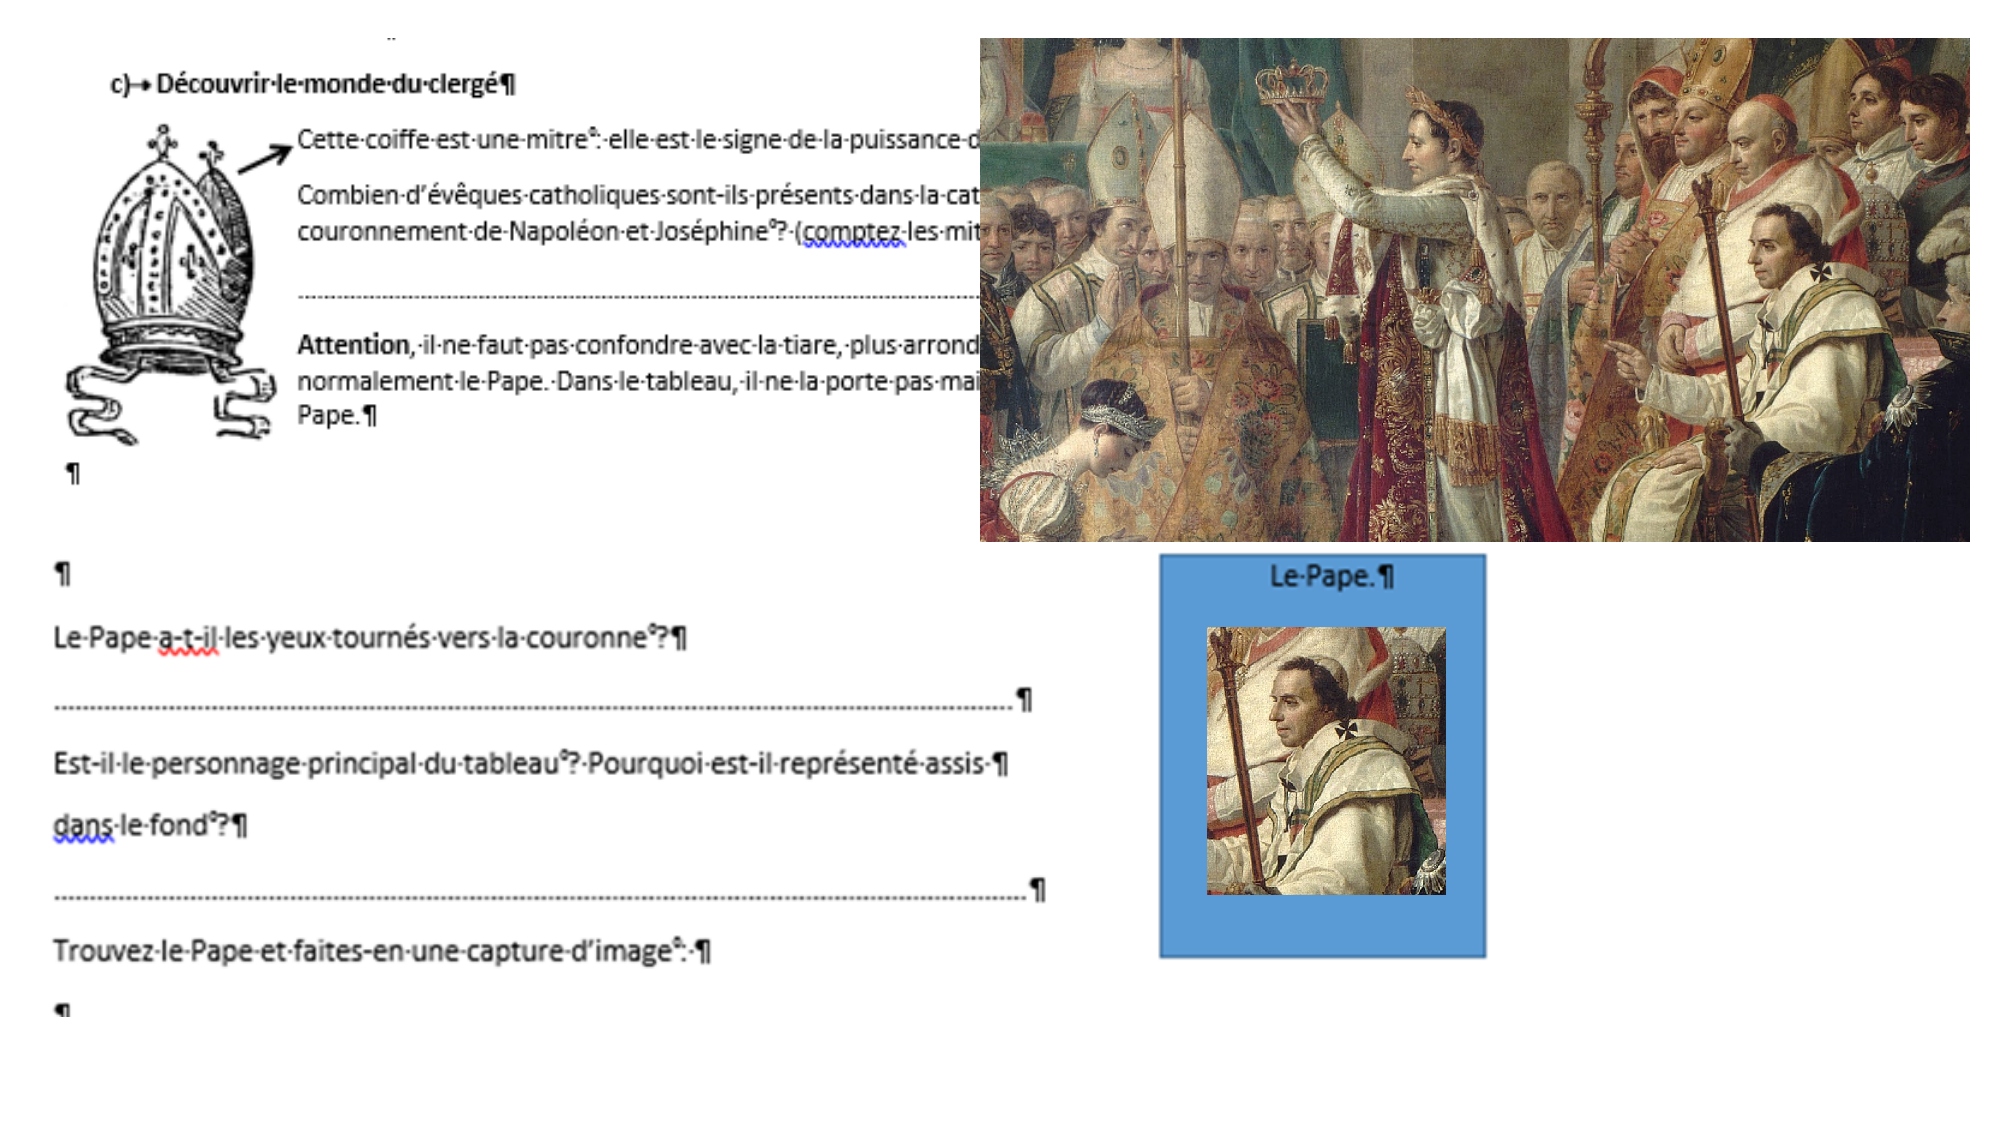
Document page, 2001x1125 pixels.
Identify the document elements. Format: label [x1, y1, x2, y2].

picture [0, 38, 1970, 1017]
